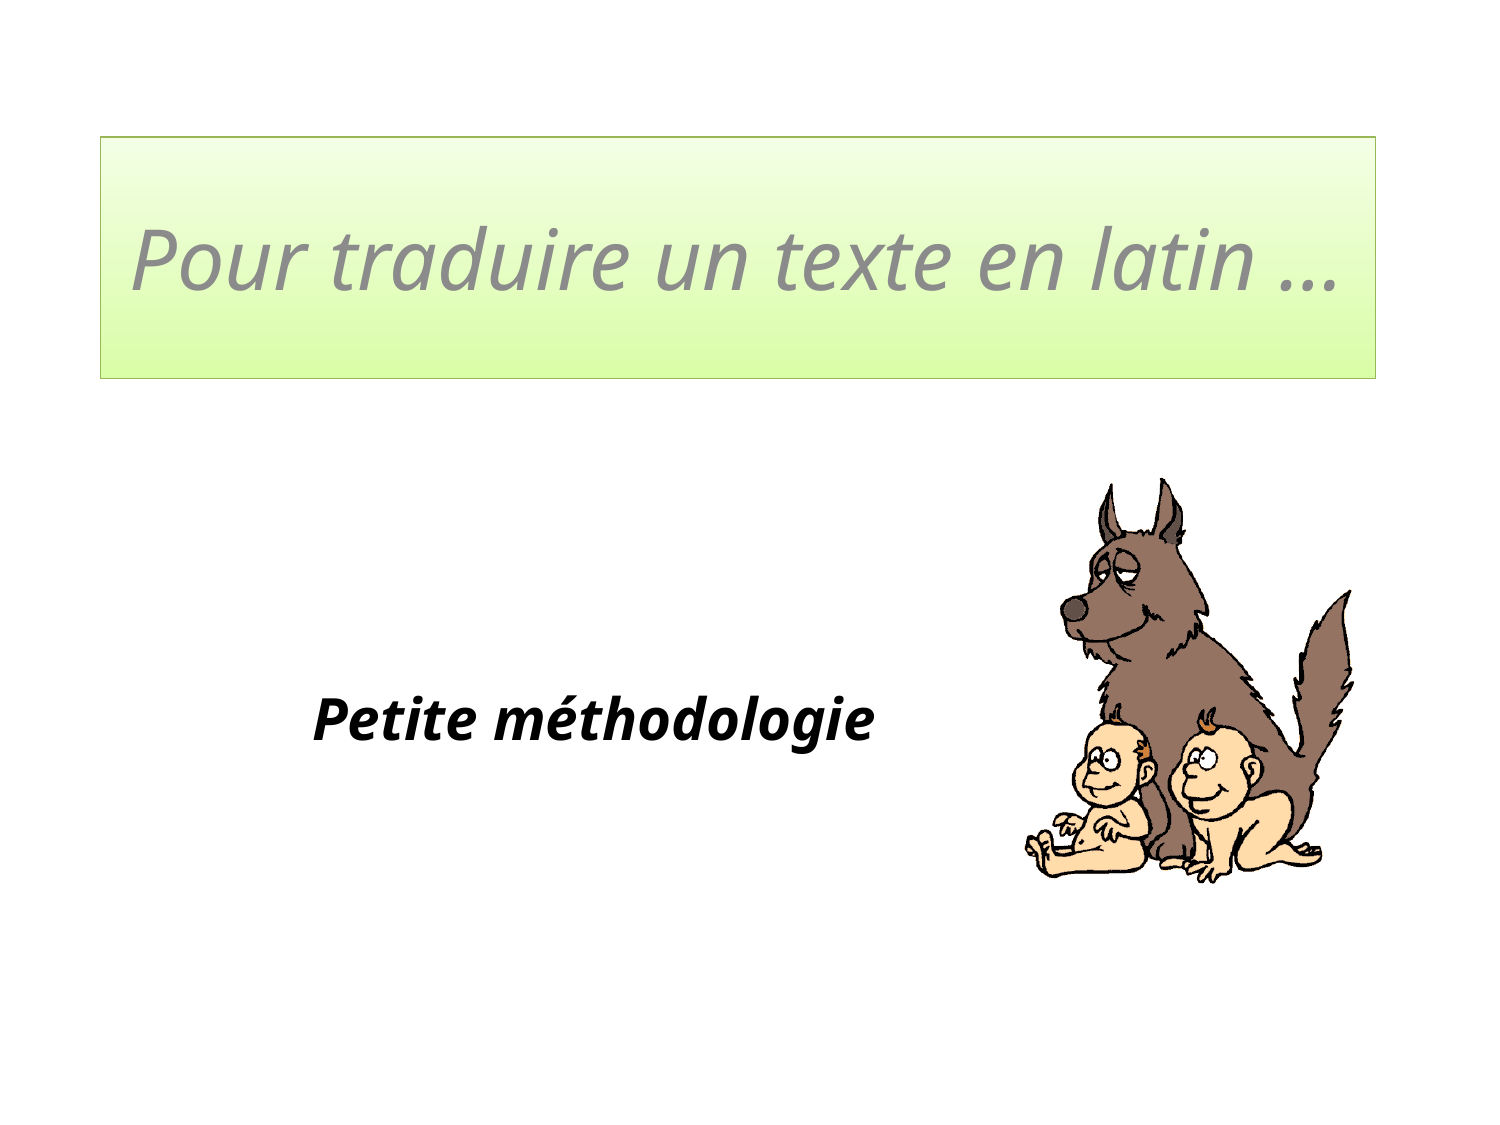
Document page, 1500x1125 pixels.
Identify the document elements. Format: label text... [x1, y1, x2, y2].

picture [1021, 467, 1360, 884]
subtitle Petite méthodologie [76, 574, 1021, 862]
title Pour traduire un texte en latin … [100, 137, 1376, 379]
